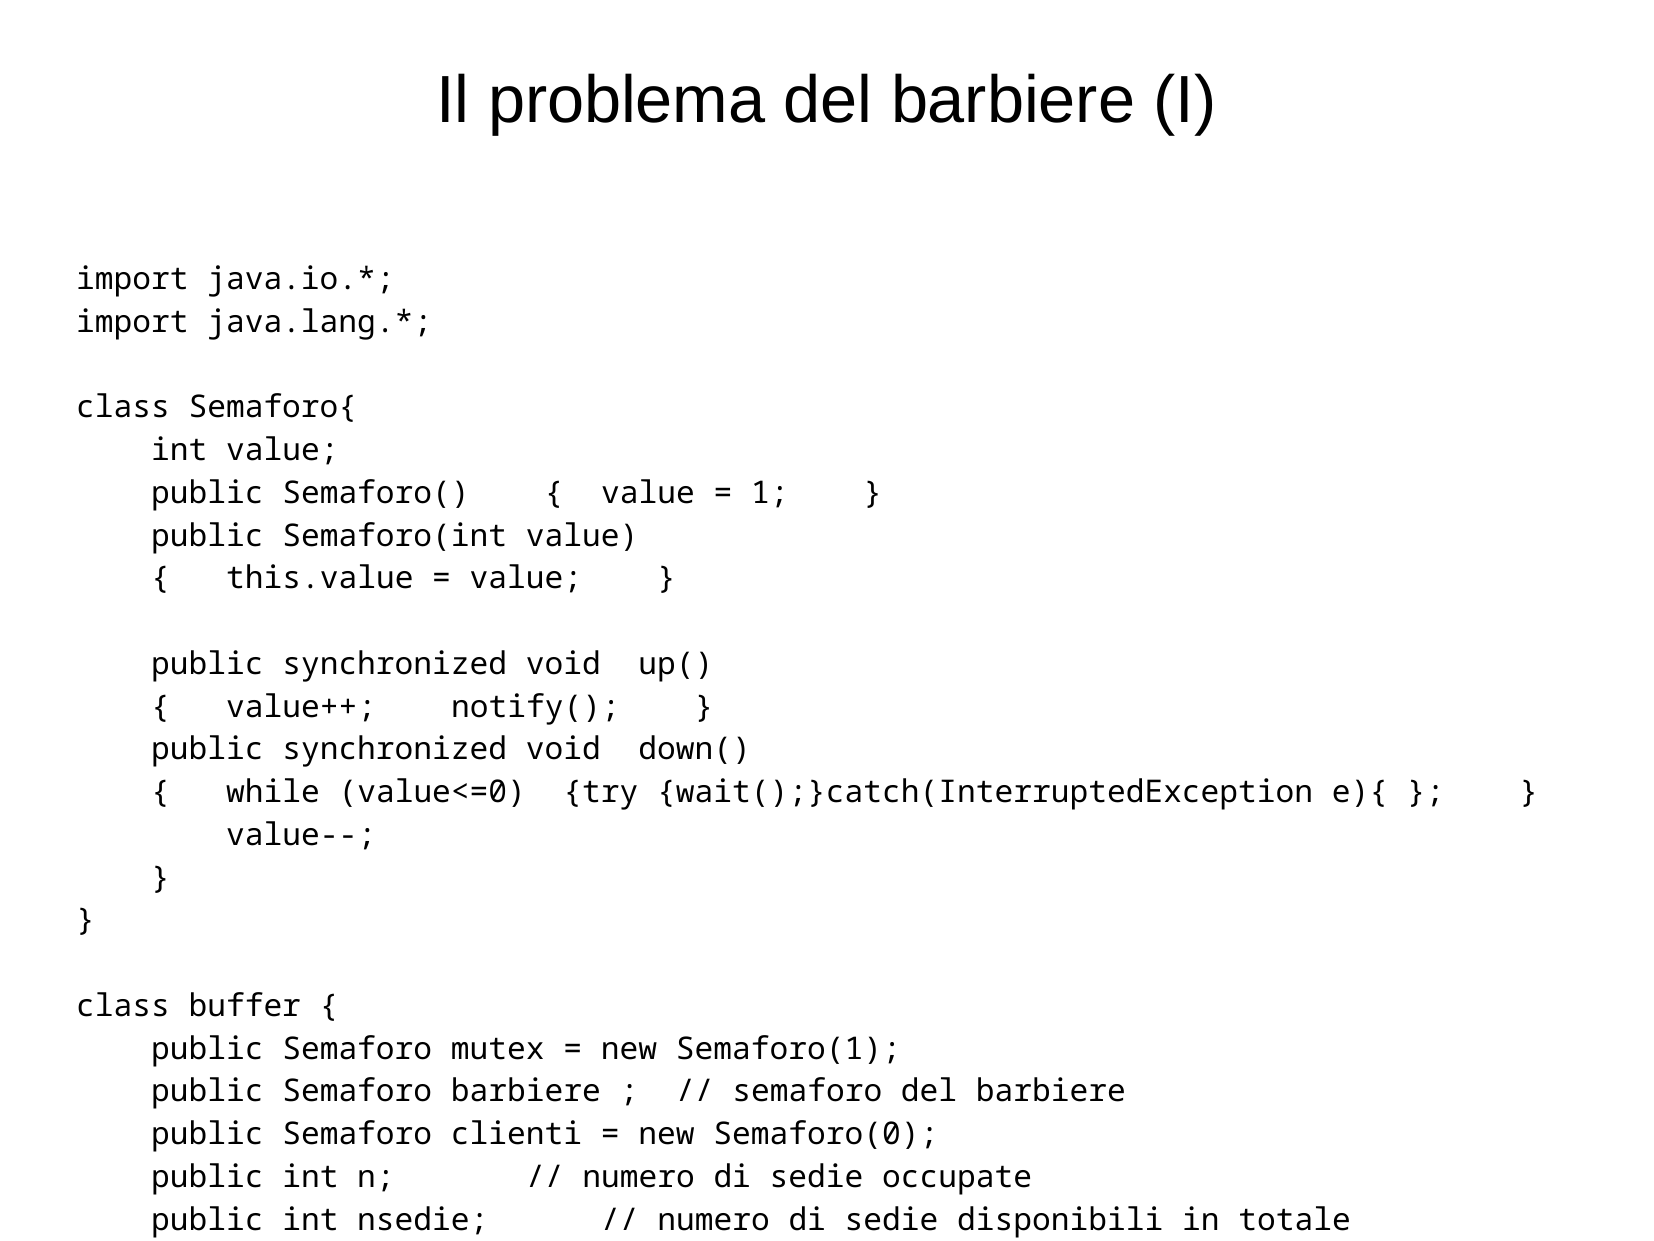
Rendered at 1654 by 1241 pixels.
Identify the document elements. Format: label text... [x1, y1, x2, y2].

title Il problema del barbiere (I) [82, 0, 1571, 204]
text_box import java.io.*; import java.lang.*; class Semaforo{ int value; public Semaforo() { value = 1; } public Semaforo(int value) { this.value = value; } public synchronized void up() { value++; notify(); } public synchronized void down() { while (value<=0) {try {wait();}catch(InterruptedException e){ }; } value--; } } class buffer { public Semaforo mutex = new Semaforo(1); public Semaforo barbiere ; // semaforo del barbiere public Semaforo clienti = new Semaforo(0); public int n; // numero di sedie occupate public int nsedie; // numero di sedie disponibili in totale public buffer(int nsedie,int nbarb) { this.nsedie = nsedie; barbiere = new Semaforo(nbarb); } } [61, 248, 1654, 1241]
